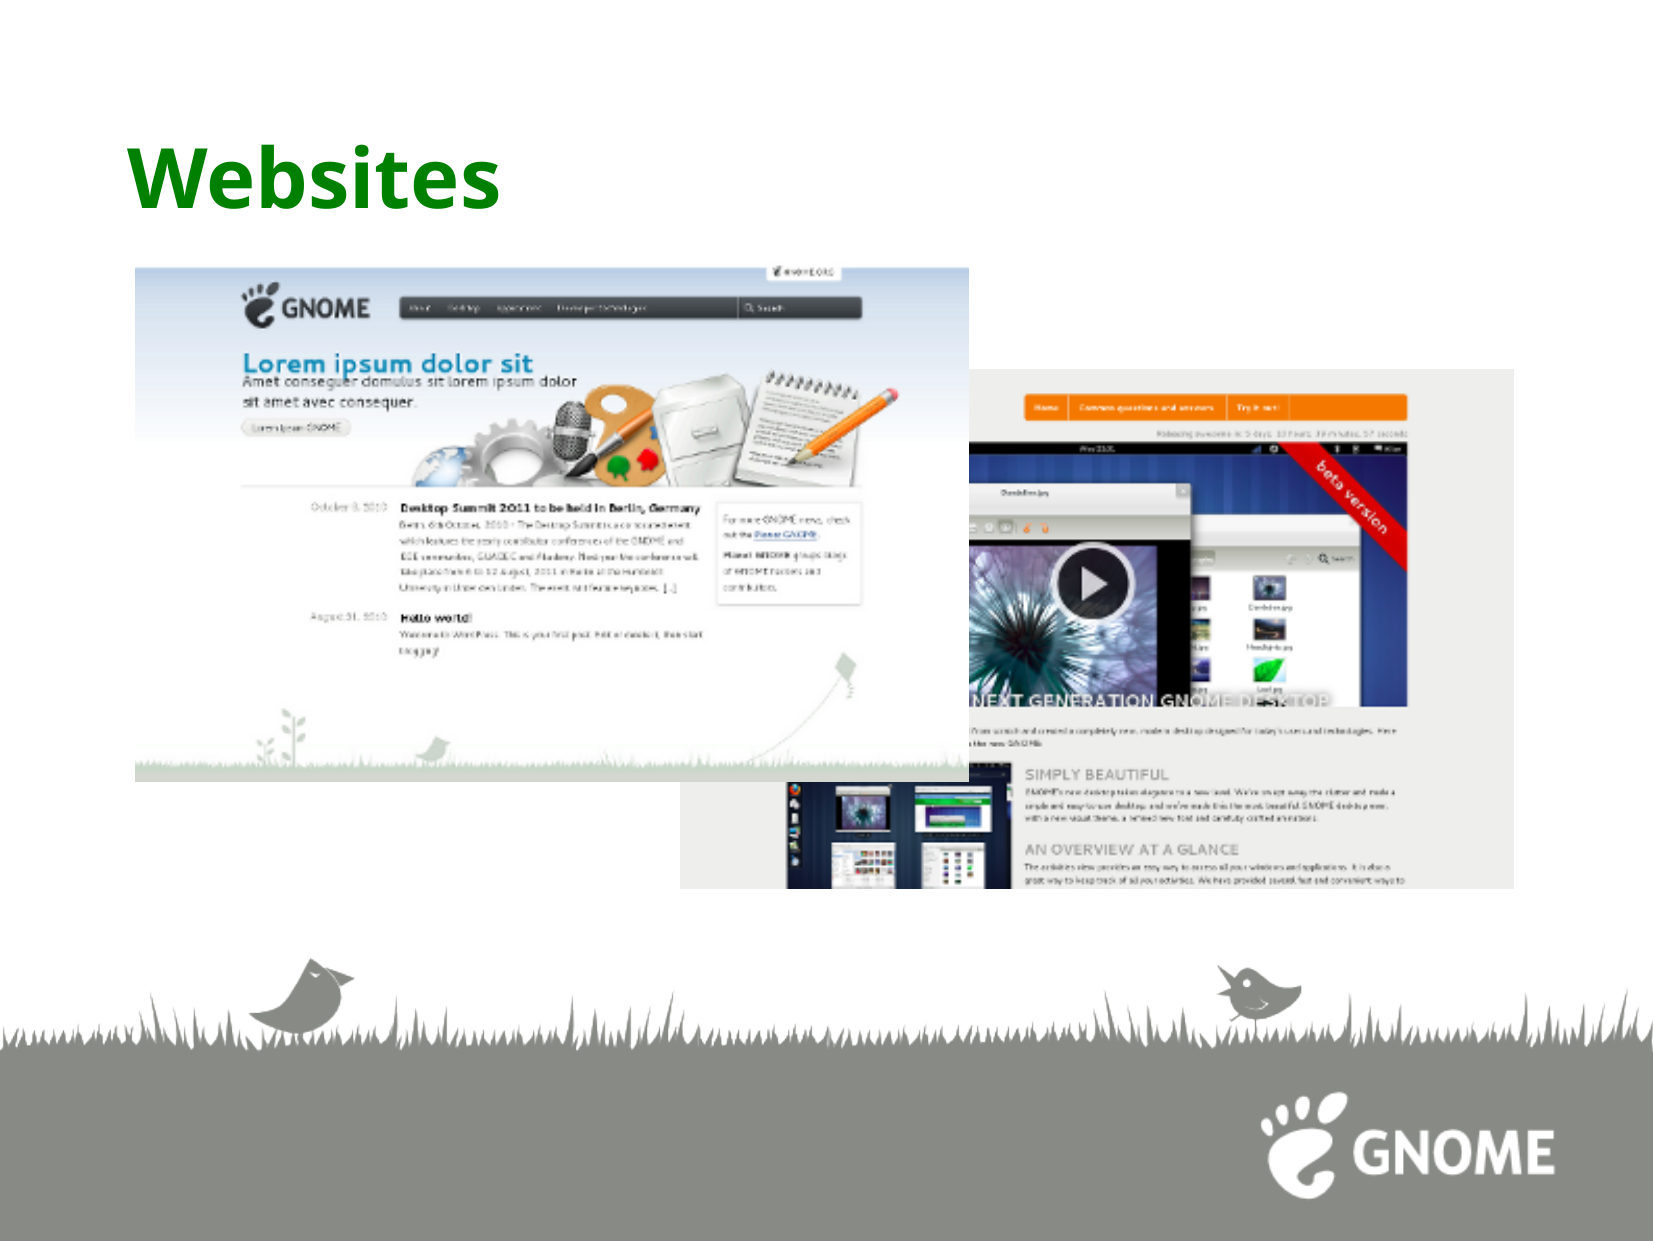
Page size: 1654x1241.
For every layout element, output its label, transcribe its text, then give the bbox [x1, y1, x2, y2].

text_box Websites [112, 112, 1275, 239]
picture [0, 0, 1653, 1241]
